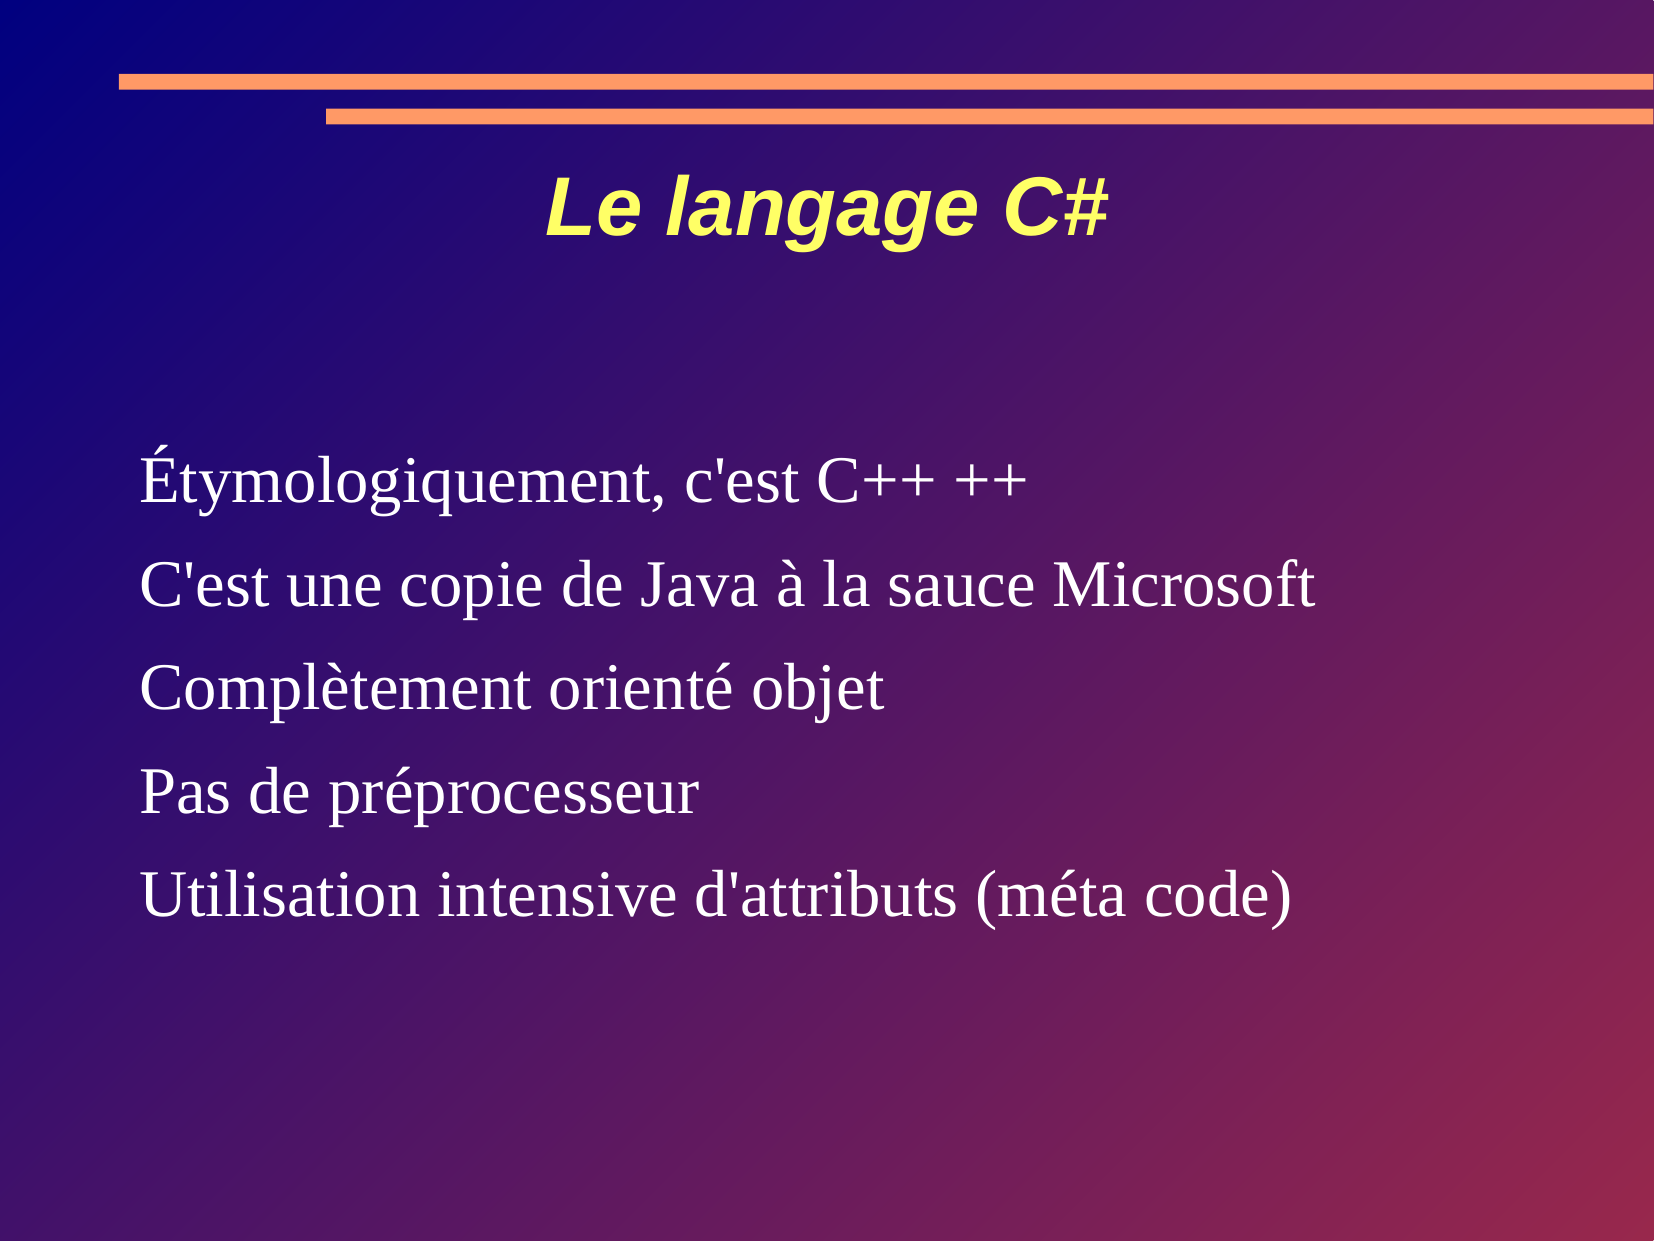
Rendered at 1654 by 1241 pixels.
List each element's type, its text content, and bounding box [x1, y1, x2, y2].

list Étymologiquement, c'est C++ ++ C'est une copie de Java à la sauce Microsoft Complètement orienté objet Pas de préprocesseur Utilisation intensive d'attributs (méta code) [121, 443, 1534, 1127]
title Le langage C# [121, 102, 1534, 311]
